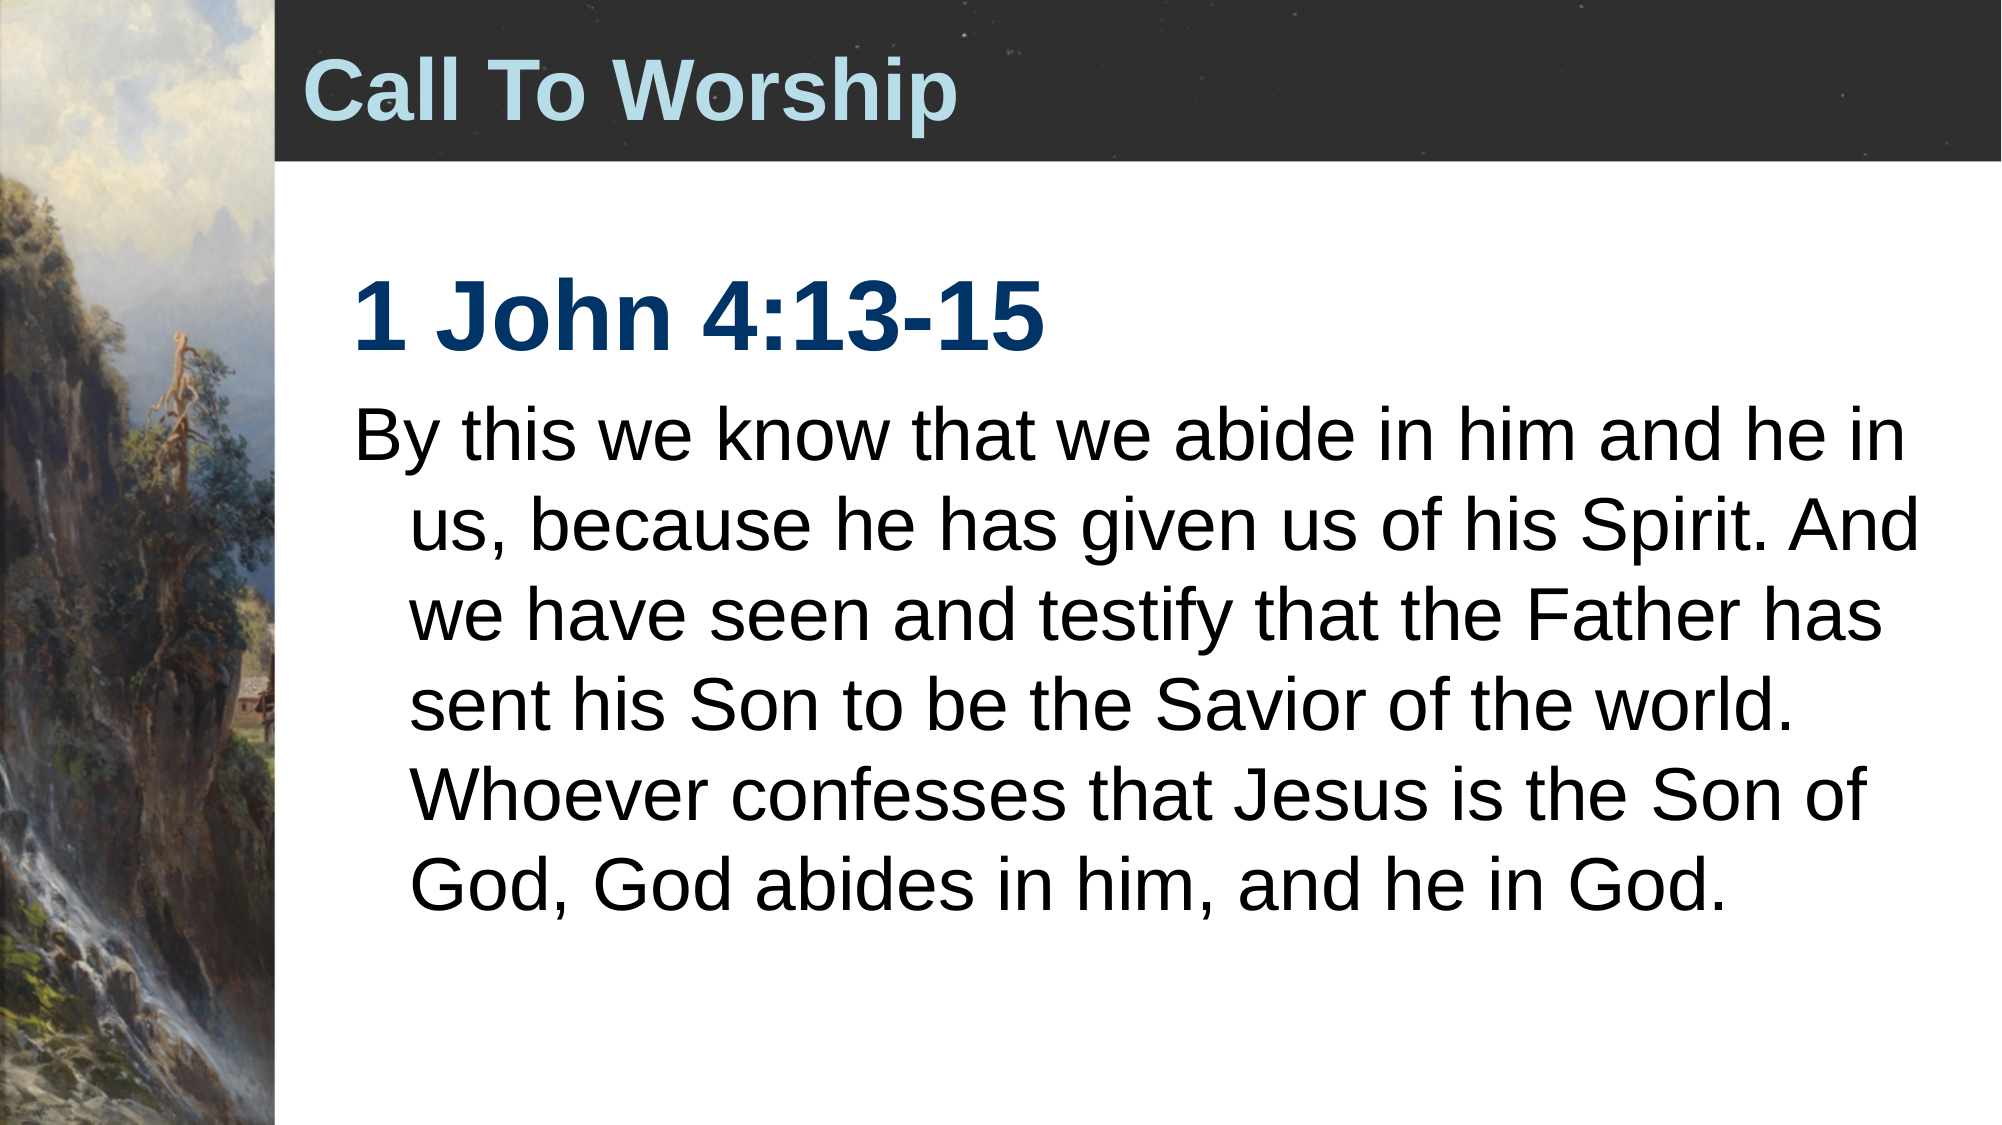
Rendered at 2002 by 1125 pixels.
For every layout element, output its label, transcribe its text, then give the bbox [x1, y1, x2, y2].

text_box 1 John 4:13-15 By this we know that we abide in him and he in us, because he has given us of his Spirit. And we have seen and testify that the Father has sent his Son to be the Savior of the world. Whoever confesses that Jesus is the Son of God, God abides in him, and he in God. [337, 224, 1968, 1088]
text_box Call To Worship [288, 8, 1947, 163]
picture [0, 0, 2002, 1125]
